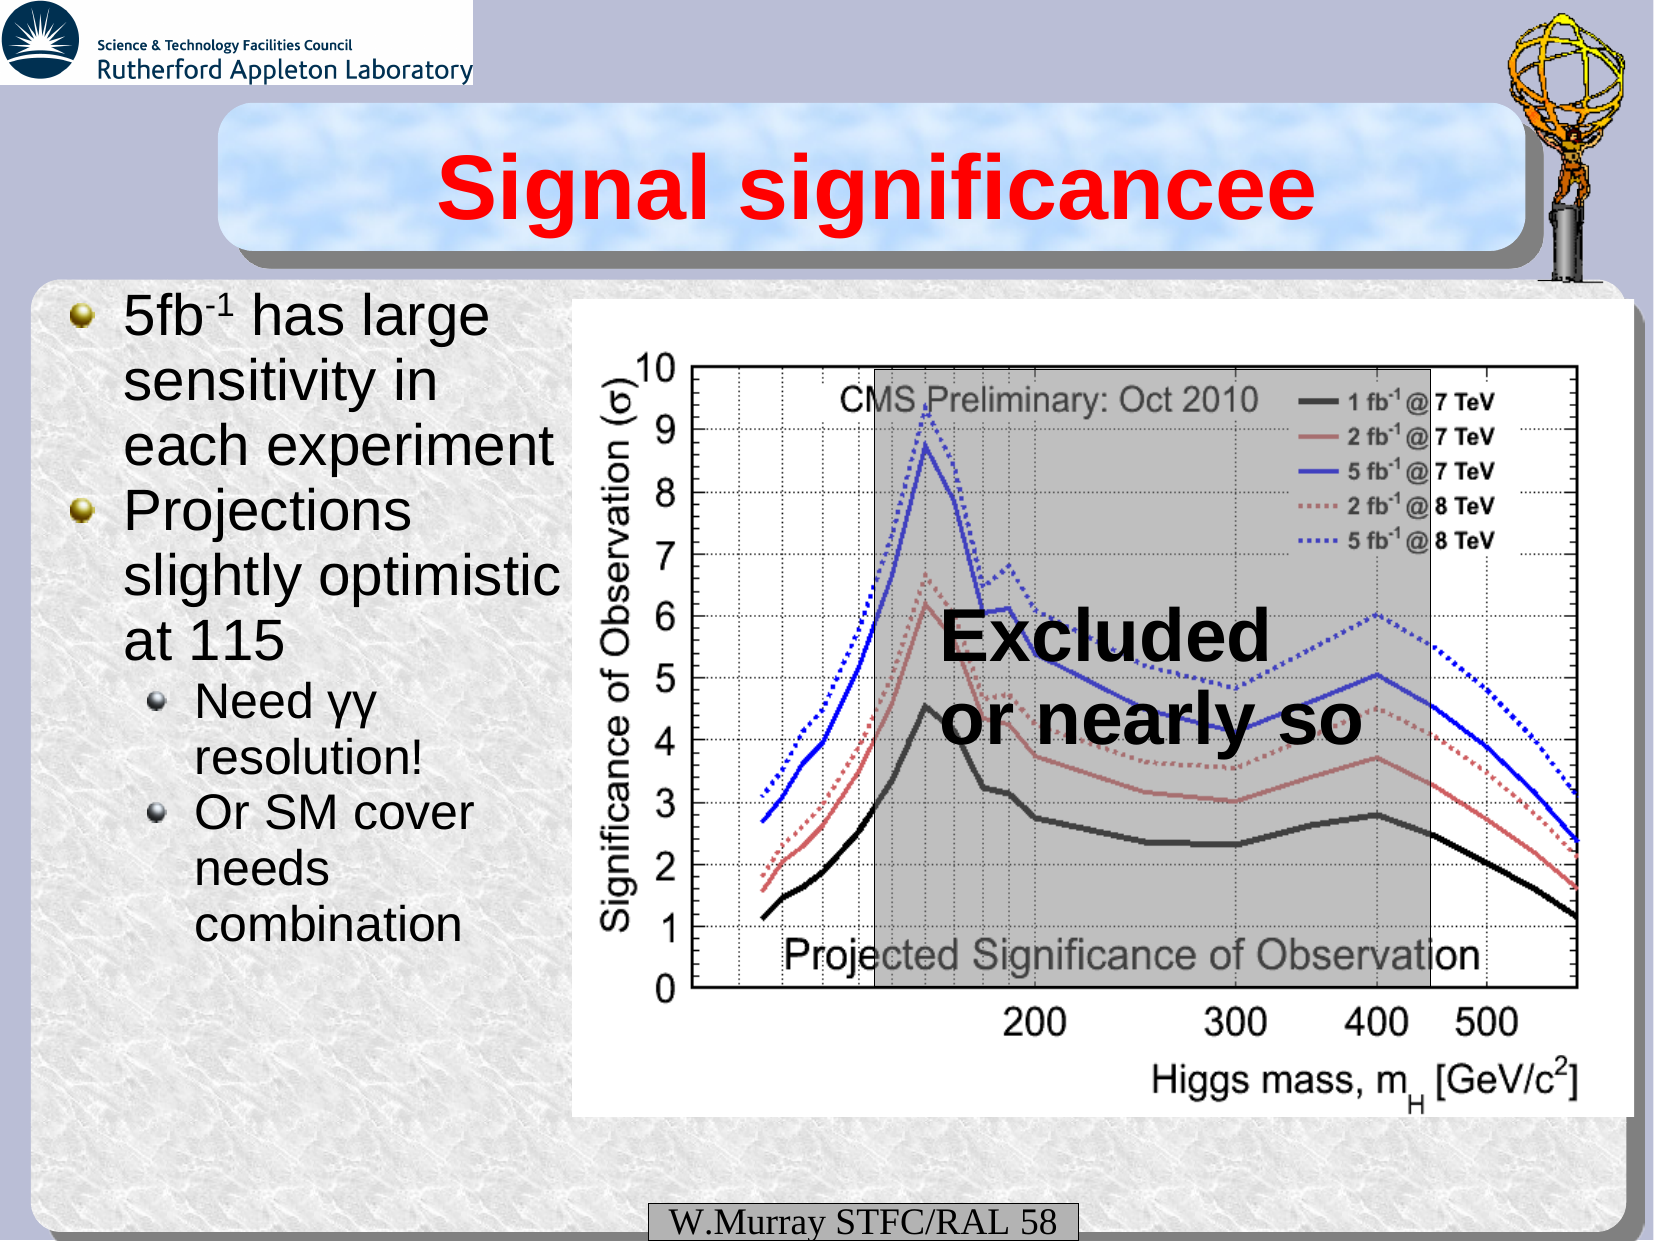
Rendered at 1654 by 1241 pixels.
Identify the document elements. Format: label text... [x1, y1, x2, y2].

picture [30, 0, 1654, 1232]
title Signal significancee [244, 112, 1512, 263]
list 5fb-1 has large sensitivity in each experiment Projections slightly optimistic at 115 Need γγ resolution! Or SM cover needs combination [52, 282, 579, 1191]
picture [0, 0, 473, 85]
text_box Excluded or nearly so [874, 369, 1431, 987]
